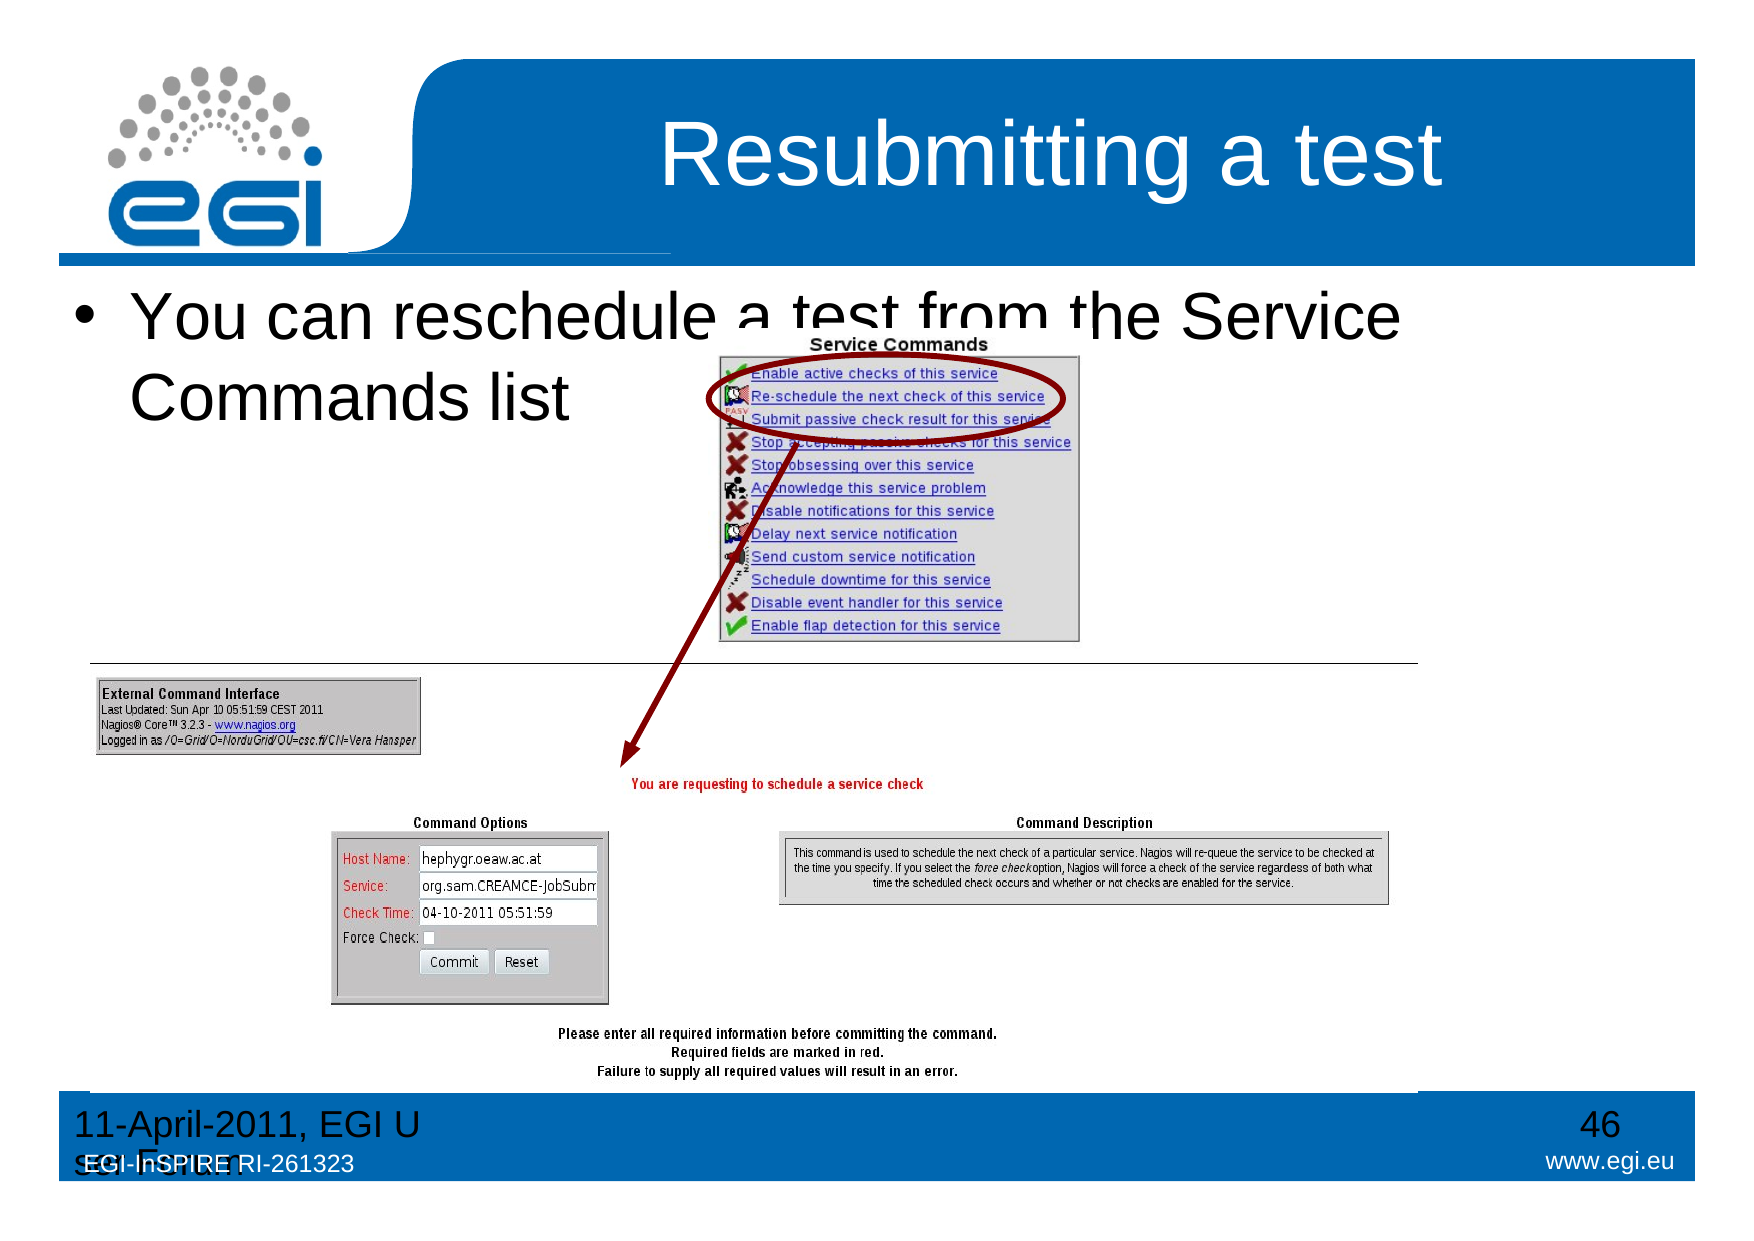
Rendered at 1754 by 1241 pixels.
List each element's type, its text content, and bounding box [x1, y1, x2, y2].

picture [90, 663, 1418, 1093]
title Resubmitting a test [439, 31, 1663, 267]
list You can reschedule a test from the Service Commands list [59, 265, 1504, 1007]
picture [59, 59, 348, 253]
picture [712, 358, 1059, 439]
picture [708, 328, 1093, 650]
